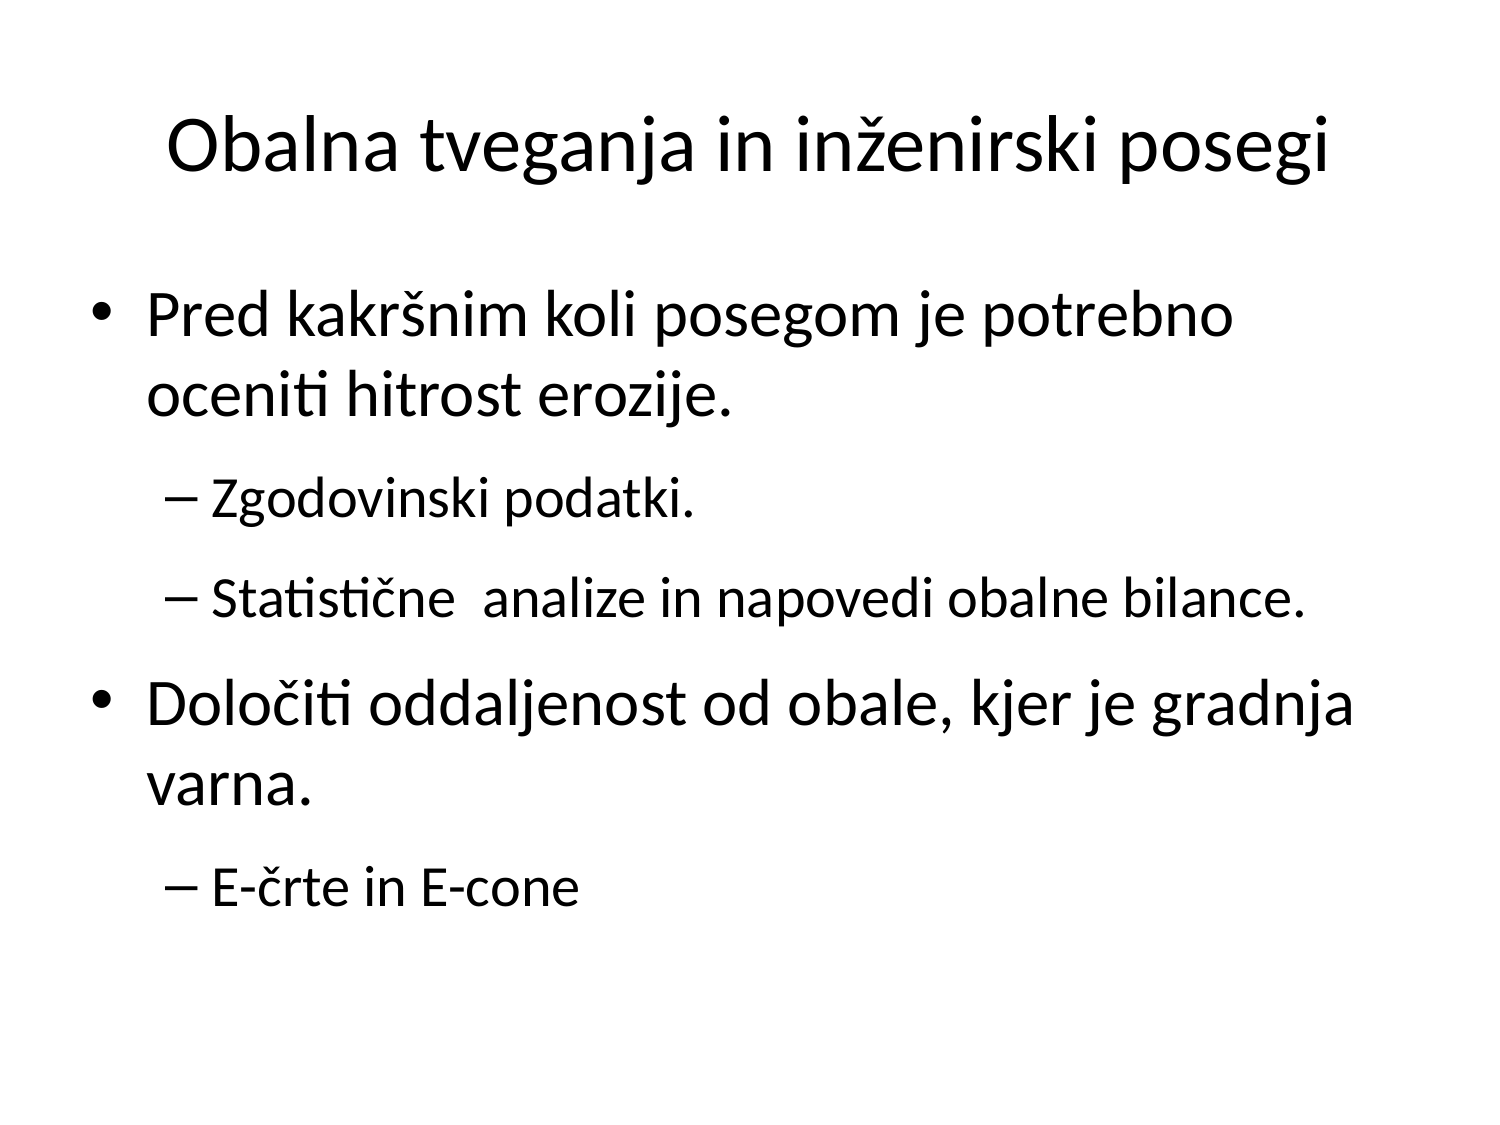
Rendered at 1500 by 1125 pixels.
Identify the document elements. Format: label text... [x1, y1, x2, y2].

list Pred kakršnim koli posegom je potrebno oceniti hitrost erozije. Zgodovinski podatki. Statistične analize in napovedi obalne bilance. Določiti oddaljenost od obale, kjer je gradnja varna. E-črte in E-cone [75, 262, 1425, 1005]
title Obalna tveganja in inženirski posegi [75, 45, 1425, 233]
